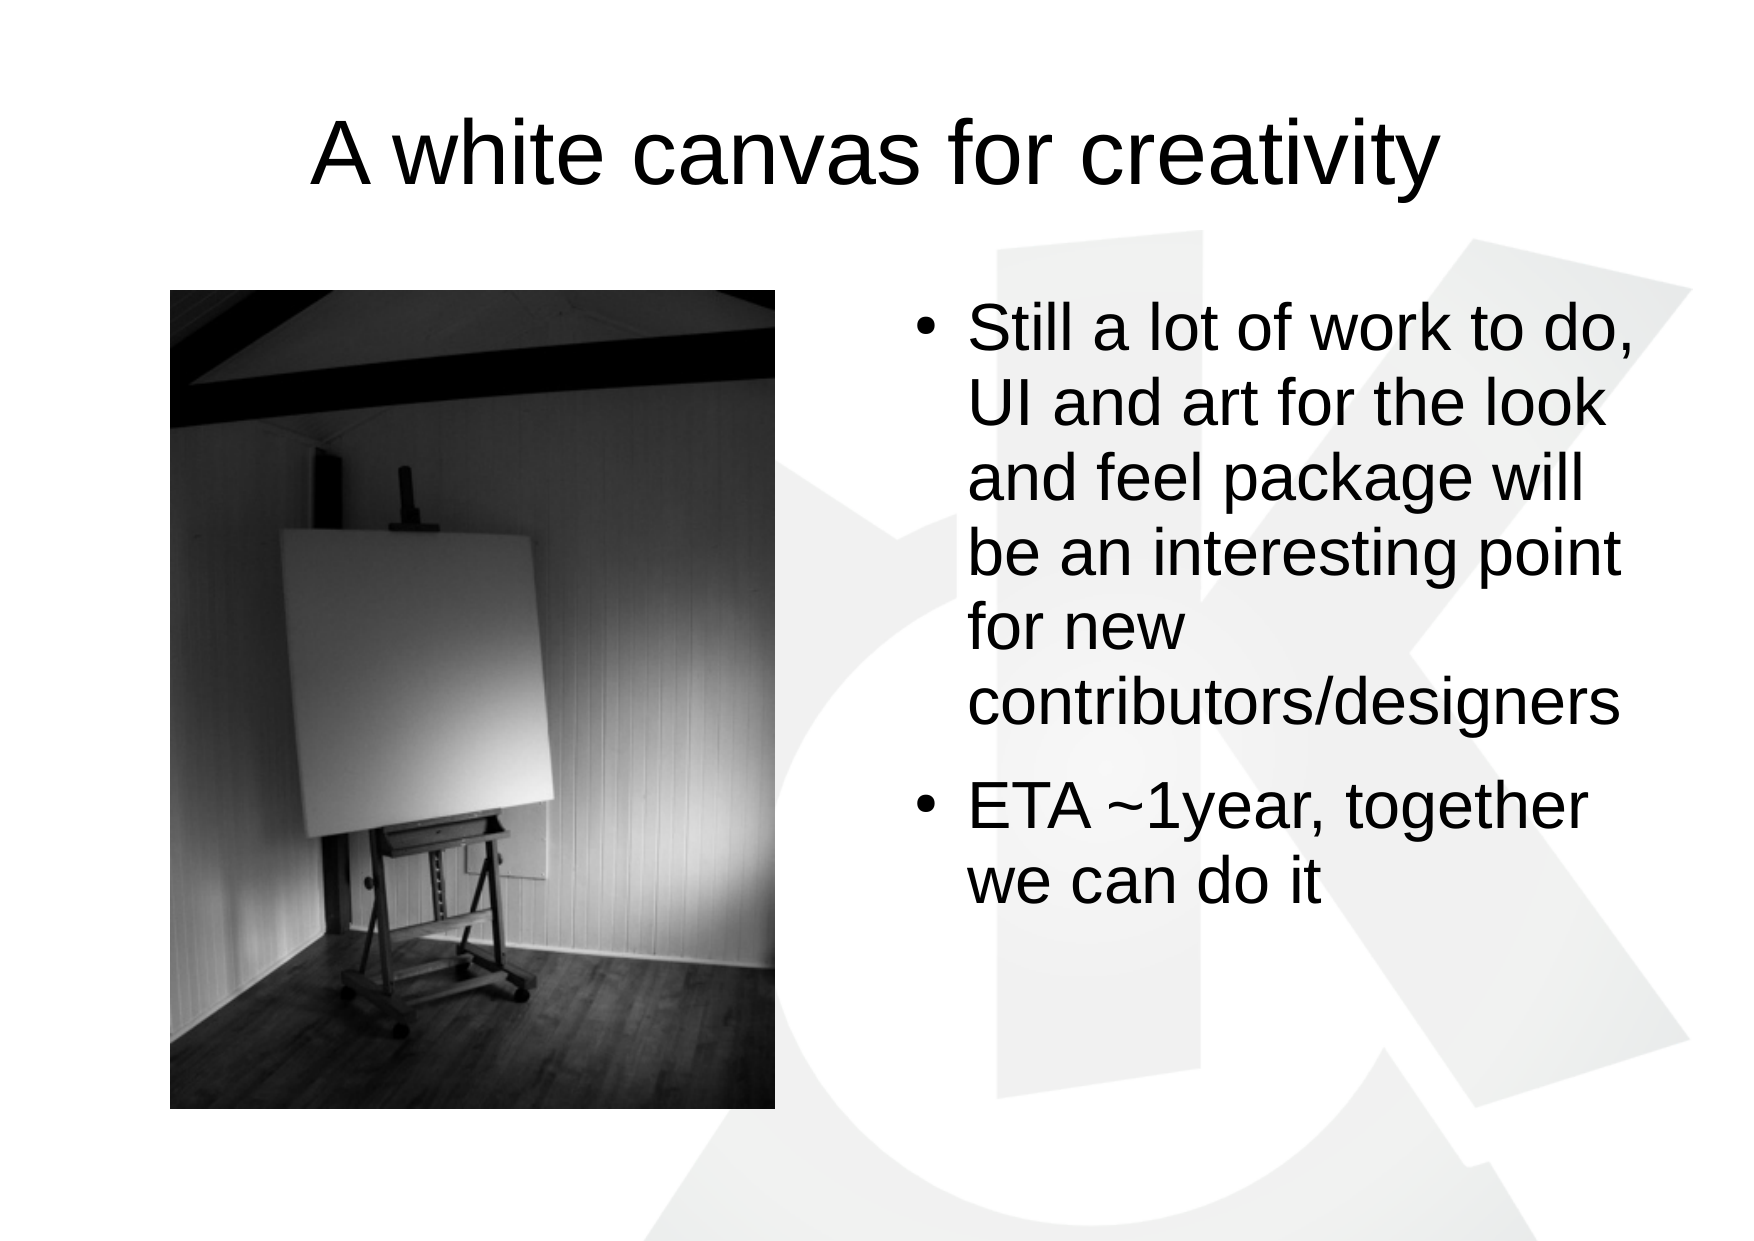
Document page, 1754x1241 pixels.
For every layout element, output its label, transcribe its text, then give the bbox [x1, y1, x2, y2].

picture [170, 230, 1693, 1241]
list Still a lot of work to do, UI and art for the look and feel package will be an interesting point for new contributors/designers ETA ~1year, together we can do it [896, 290, 1667, 1109]
title A white canvas for creativity [87, 49, 1667, 257]
